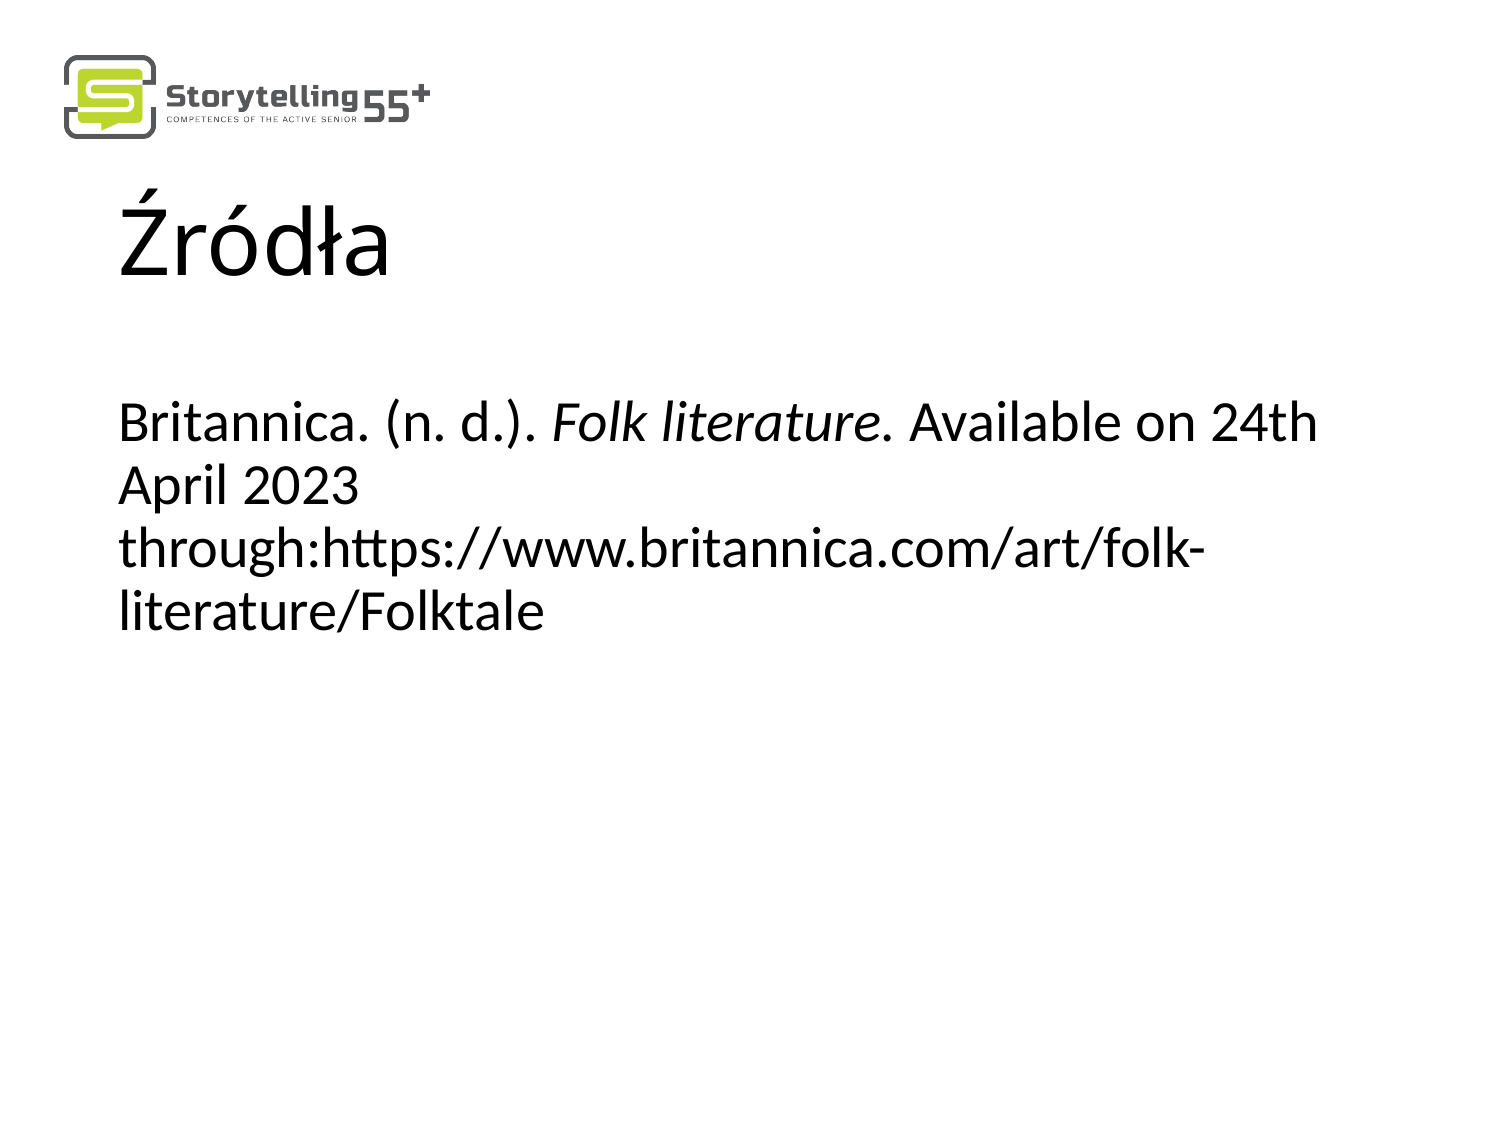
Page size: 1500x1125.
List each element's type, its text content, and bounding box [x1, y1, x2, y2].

list Britannica. (n. d.). Folk literature. Available on 24th April 2023 through:https://www.britannica.com/art/folk-literature/Folktale [103, 384, 1397, 1014]
picture [64, 55, 430, 139]
title Źródła [103, 138, 1397, 353]
